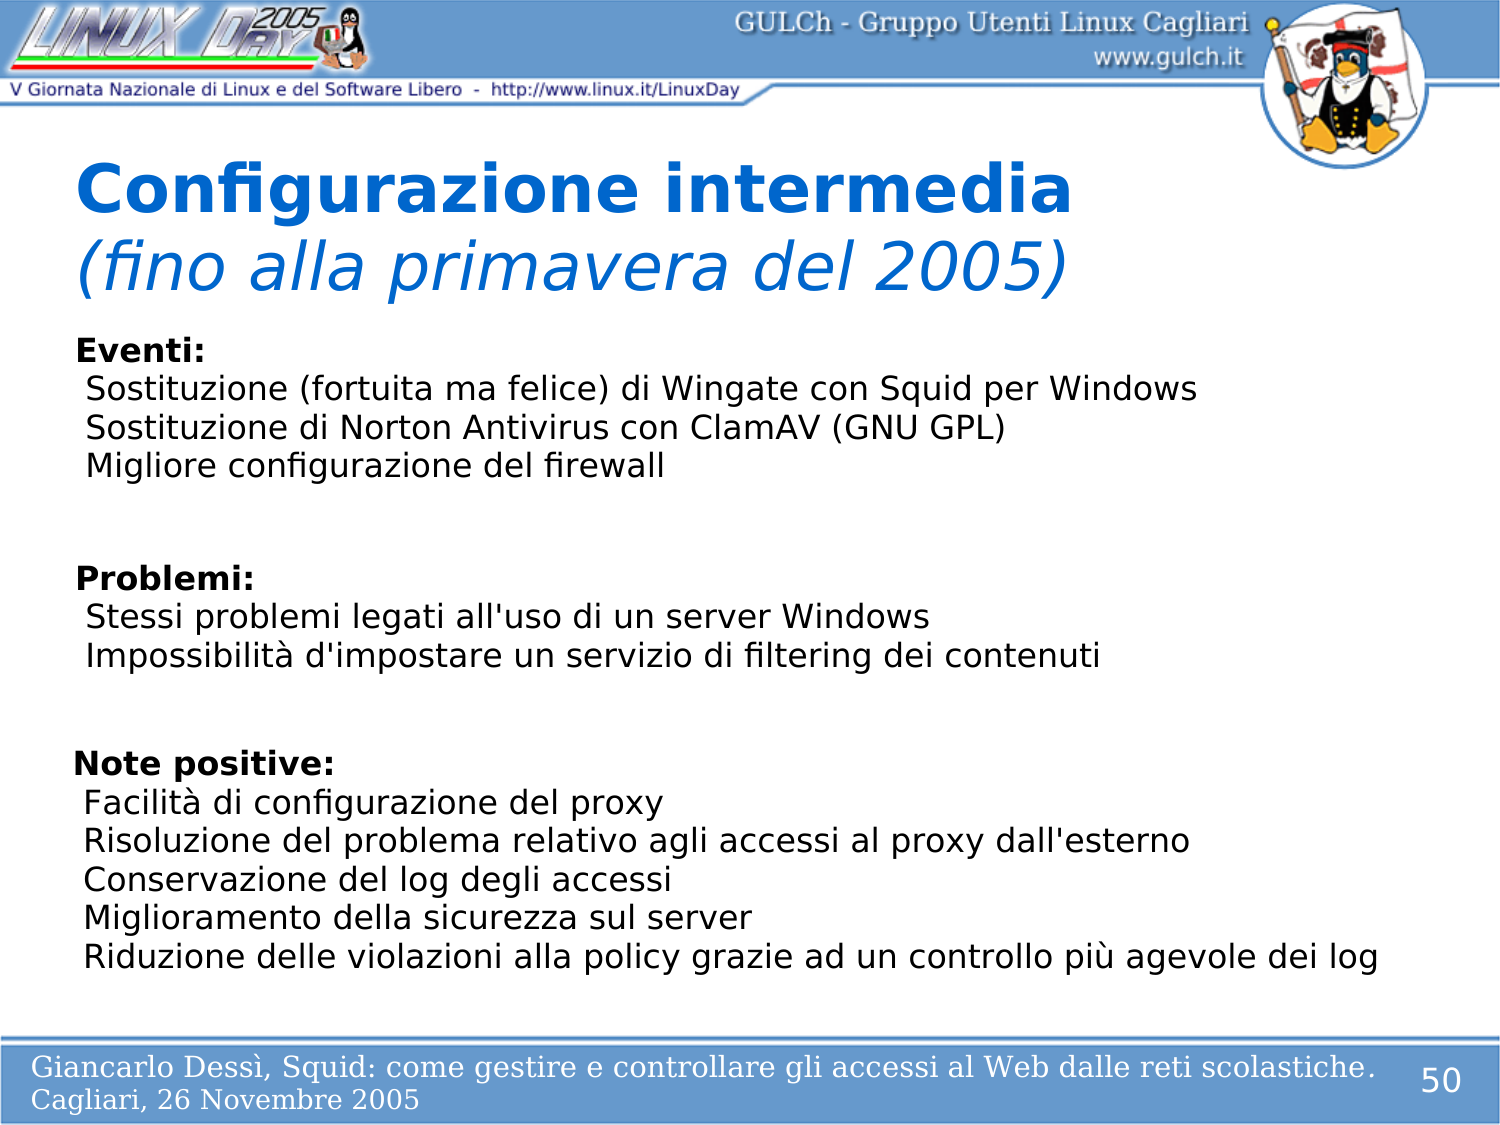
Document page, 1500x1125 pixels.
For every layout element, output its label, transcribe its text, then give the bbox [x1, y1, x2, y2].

text_box Eventi: Sostituzione (fortuita ma felice) di Wingate con Squid per Windows Sostituzione di Norton Antivirus con ClamAV (GNU GPL) Migliore configurazione del firewall [75, 331, 1191, 486]
text_box Problemi: Stessi problemi legati all'uso di un server Windows Impossibilità d'impostare un servizio di filtering dei contenuti [75, 559, 1096, 676]
text_box Note positive: Facilità di configurazione del proxy Risoluzione del problema relativo agli accessi al proxy dall'esterno Conservazione del log degli accessi Miglioramento della sicurezza sul server Riduzione delle violazioni alla policy grazie ad un controllo più agevole dei log [72, 744, 1369, 977]
text_box Configurazione intermedia (fino alla primavera del 2005) [75, 150, 1077, 307]
picture [0, 0, 1500, 1125]
